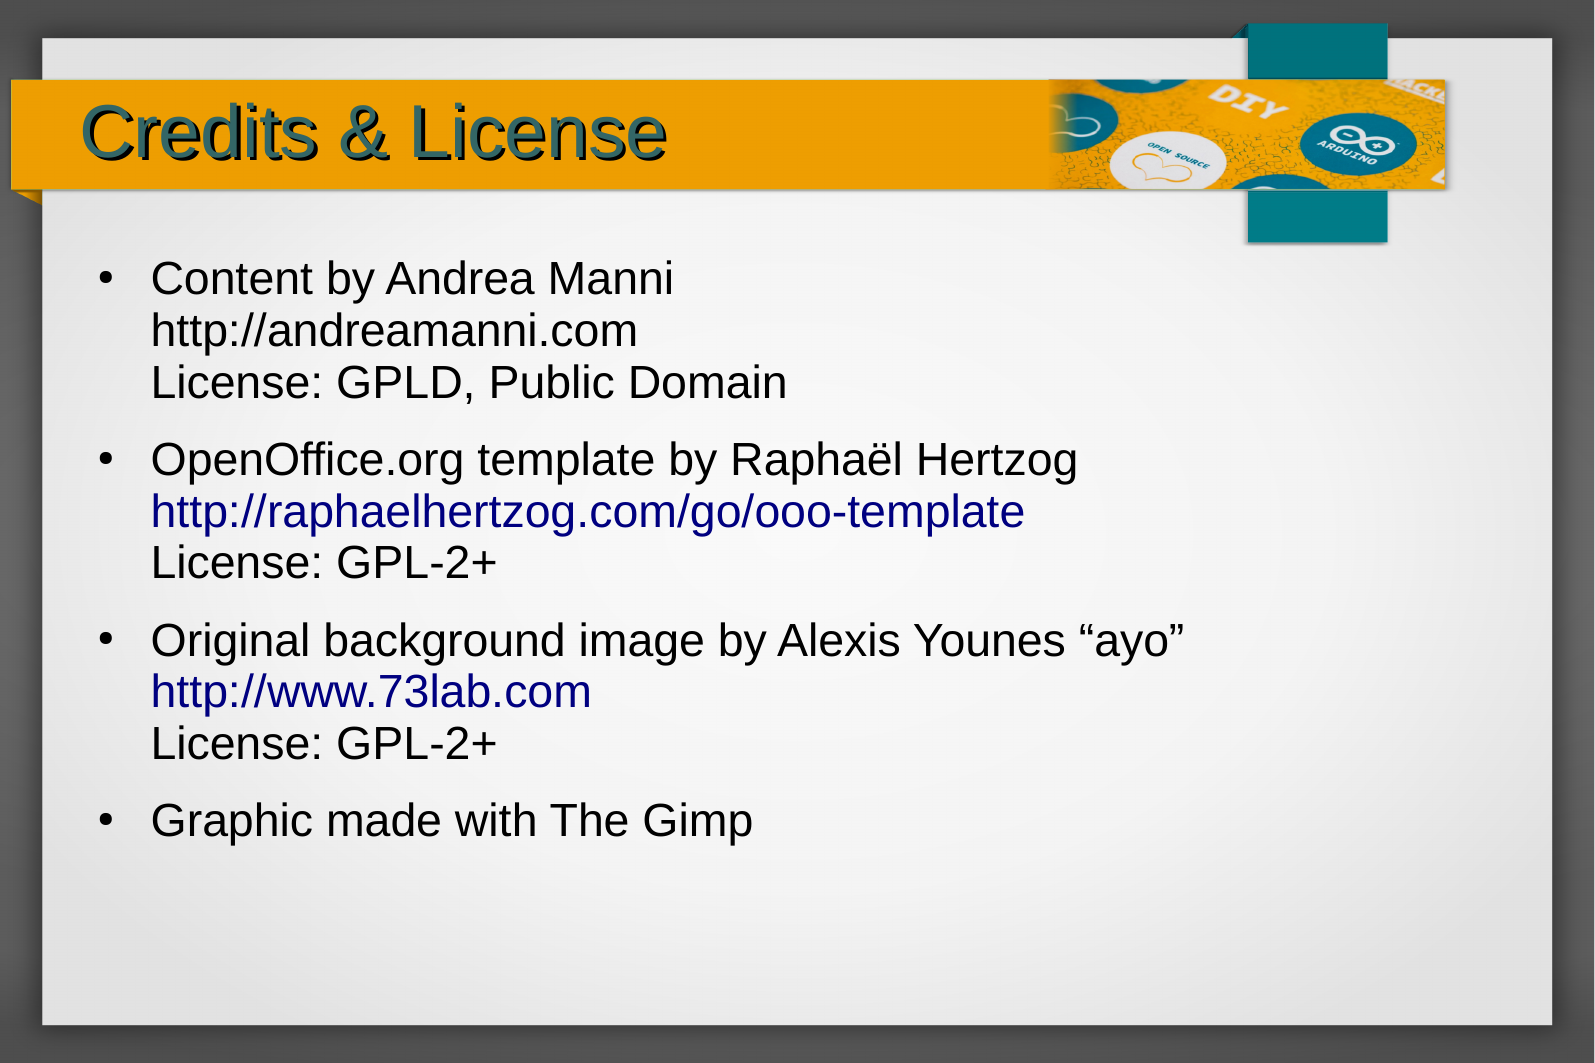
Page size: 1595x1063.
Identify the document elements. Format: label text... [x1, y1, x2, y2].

picture [0, 0, 1595, 1063]
list Content by Andrea Manni http://andreamanni.com License: GPLD, Public Domain OpenOffice.org template by Raphaël Hertzog http://raphaelhertzog.com/go/ooo-template License: GPL-2+ Original background image by Alexis Younes “ayo” http://www.73lab.com License: GPL-2+ Graphic made with The Gimp [79, 253, 1515, 870]
title Credits & License [79, 80, 1219, 183]
